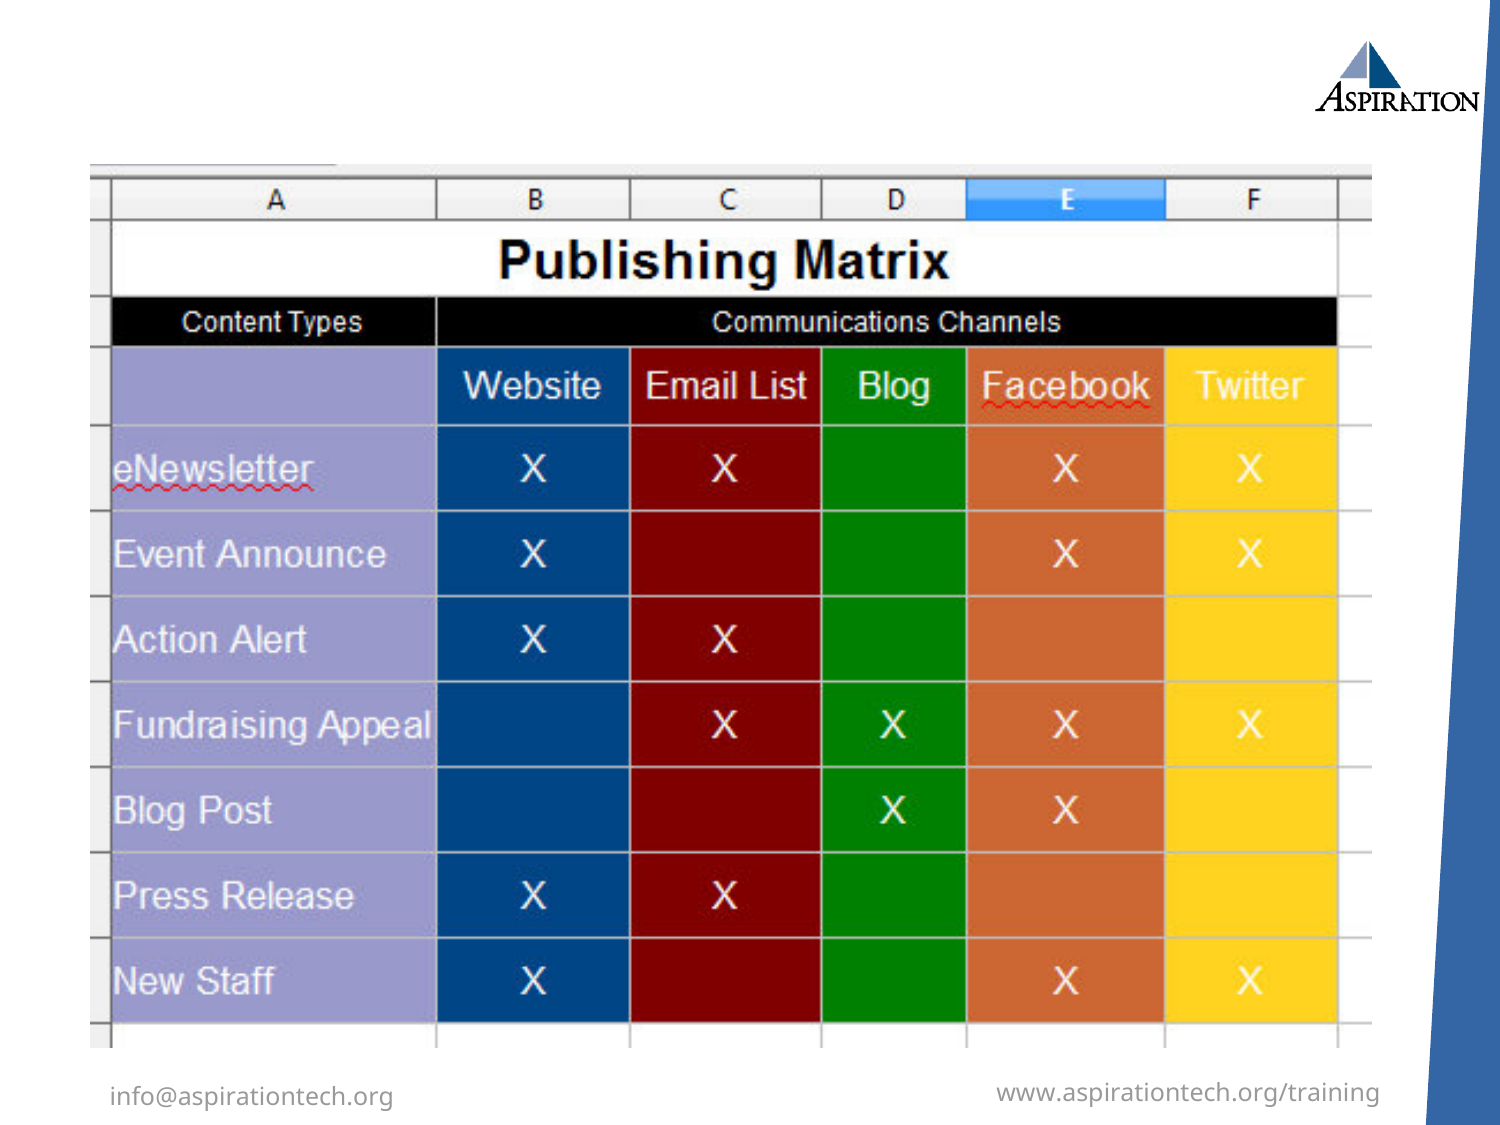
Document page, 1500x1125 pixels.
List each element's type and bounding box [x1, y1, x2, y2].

picture [1315, 41, 1480, 120]
picture [90, 164, 1372, 1048]
